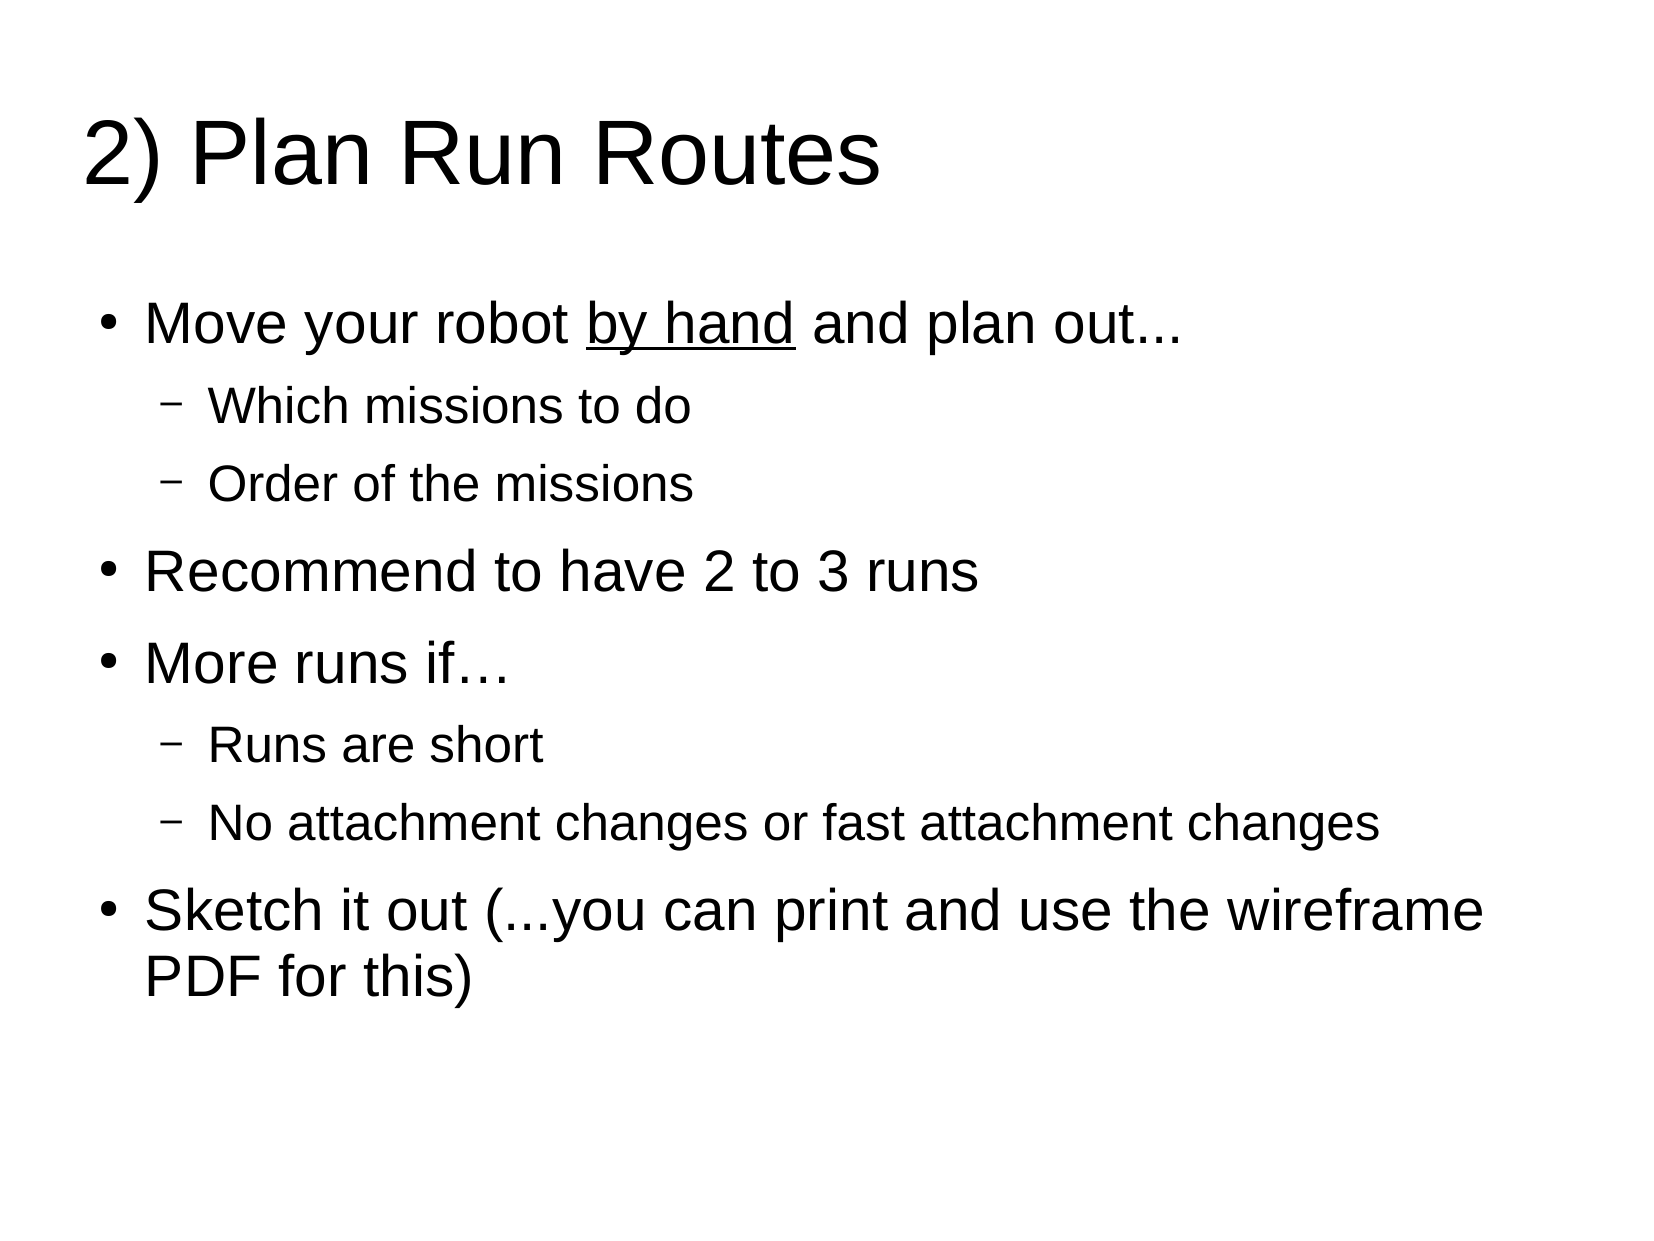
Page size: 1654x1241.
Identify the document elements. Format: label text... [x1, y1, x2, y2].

title 2) Plan Run Routes [82, 49, 1571, 257]
list Move your robot by hand and plan out... Which missions to do Order of the missions Recommend to have 2 to 3 runs More runs if… Runs are short No attachment changes or fast attachment changes Sketch it out (...you can print and use the wireframe PDF for this) [82, 290, 1571, 1010]
